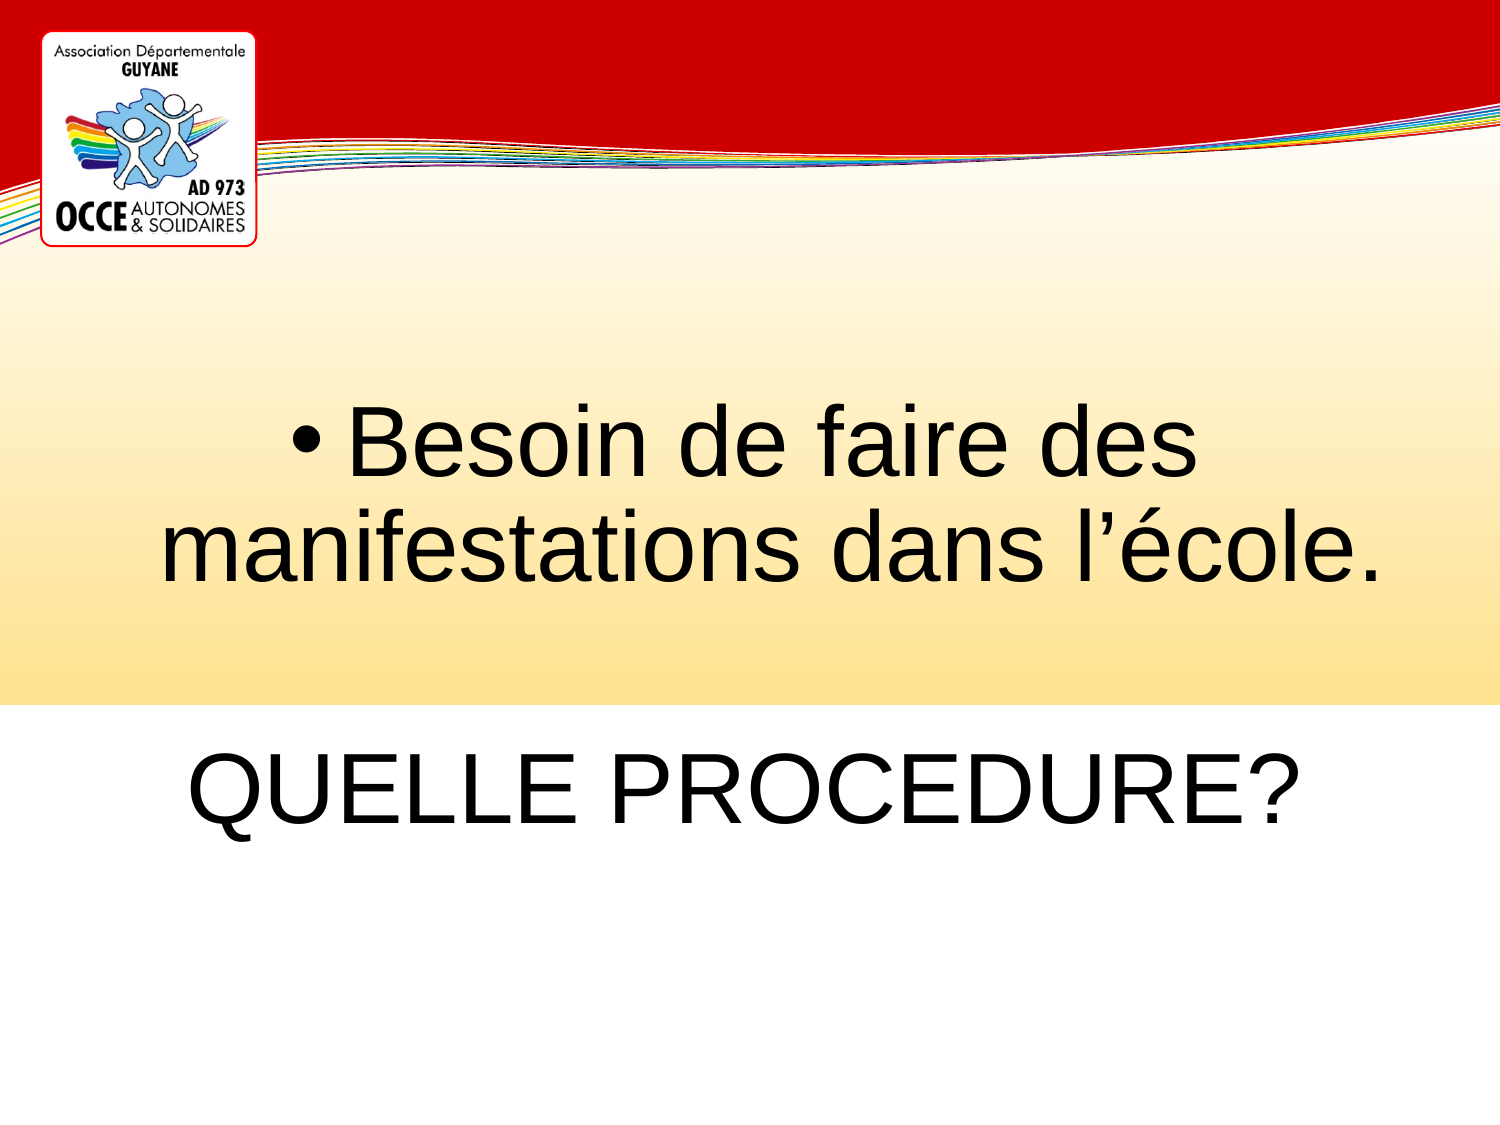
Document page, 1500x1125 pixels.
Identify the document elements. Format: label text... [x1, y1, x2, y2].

picture [54, 44, 245, 234]
list Besoin de faire des manifestations dans l’école. QUELLE PROCEDURE? [69, 385, 1420, 1067]
